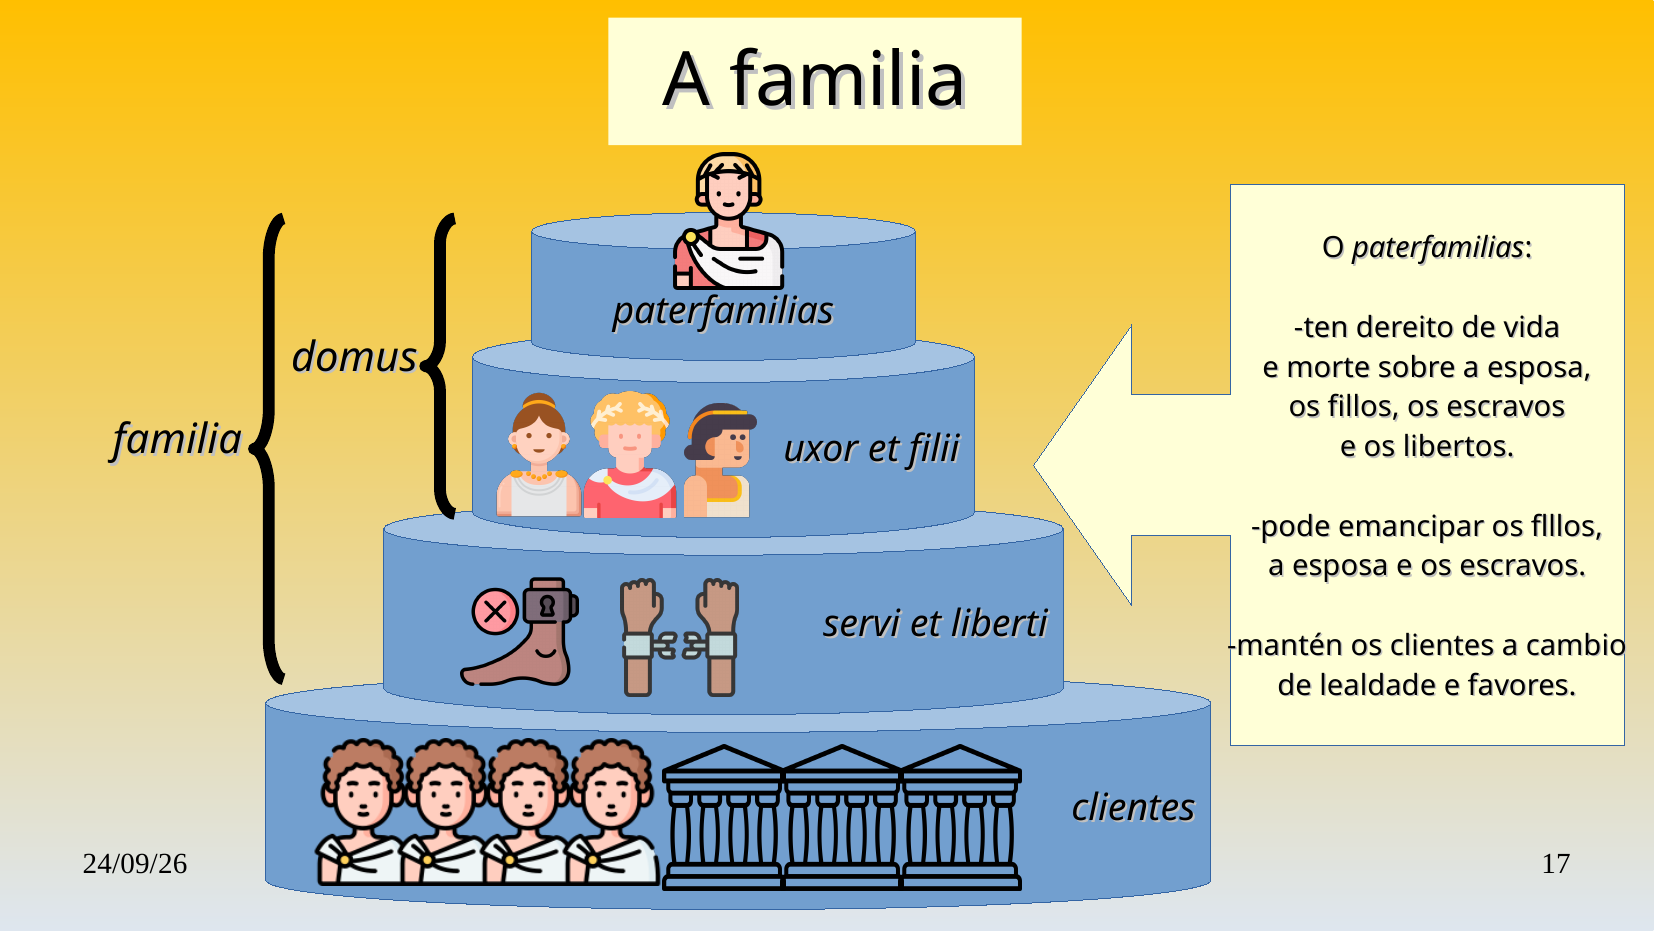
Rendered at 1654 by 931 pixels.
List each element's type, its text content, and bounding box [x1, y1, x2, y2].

text_box servi et liberti [383, 529, 1064, 715]
text_box clientes [265, 704, 1211, 910]
text_box A familia [608, 17, 1022, 146]
text_box familia [88, 401, 266, 477]
text_box O paterfamilias: -ten dereito de vida e morte sobre a esposa, os fillos, os escravos e os libertos. -pode emancipar os flllos, a esposa e os escravos. -mantén os clientes a cambio de lealdade e favores. [1033, 184, 1625, 746]
picture [620, 578, 739, 697]
picture [289, 738, 1022, 891]
text_box uxor et filii [472, 358, 975, 538]
text_box domus [275, 318, 443, 394]
text_box paterfamilias [531, 232, 916, 361]
picture [460, 572, 579, 692]
picture [475, 391, 780, 521]
picture [660, 152, 797, 290]
